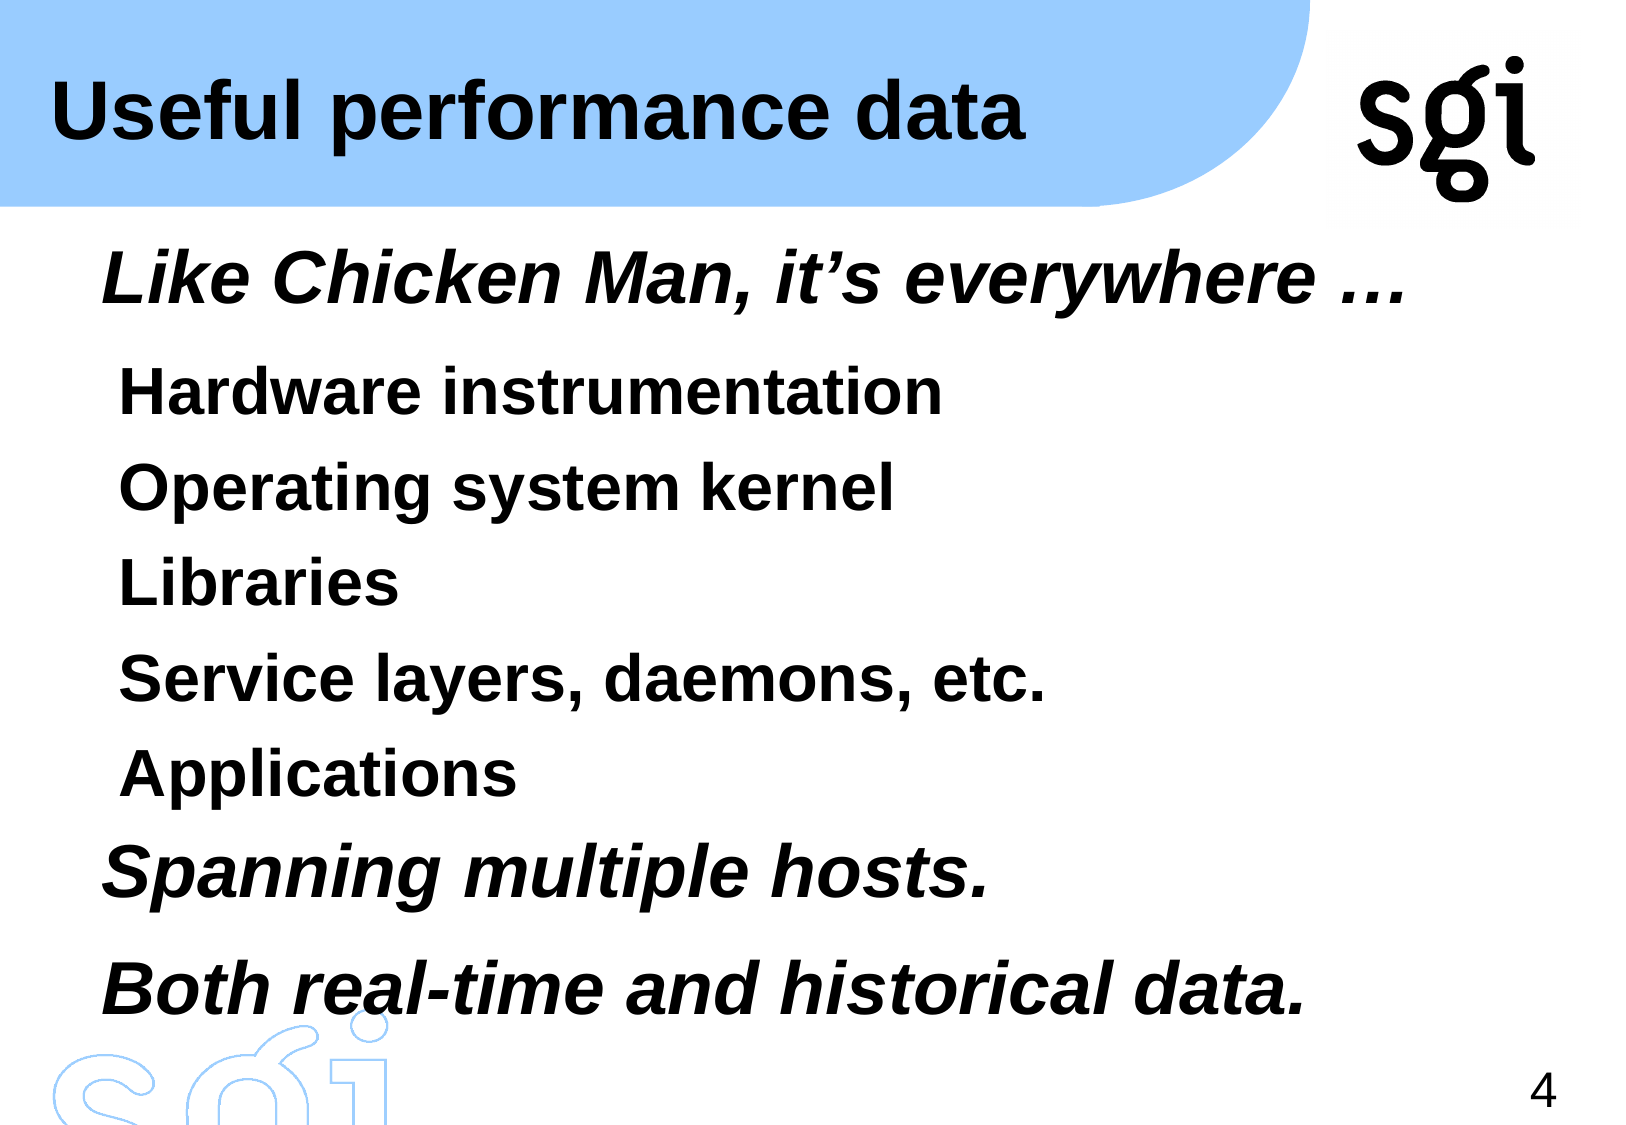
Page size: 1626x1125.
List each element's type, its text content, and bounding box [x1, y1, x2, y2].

list Like Chicken Man, it’s everywhere … Hardware instrumentation Operating system kernel Libraries Service layers, daemons, etc. Applications Spanning multiple hosts. Both real-time and historical data. [87, 228, 1538, 1082]
title Useful performance data [36, 33, 1318, 199]
